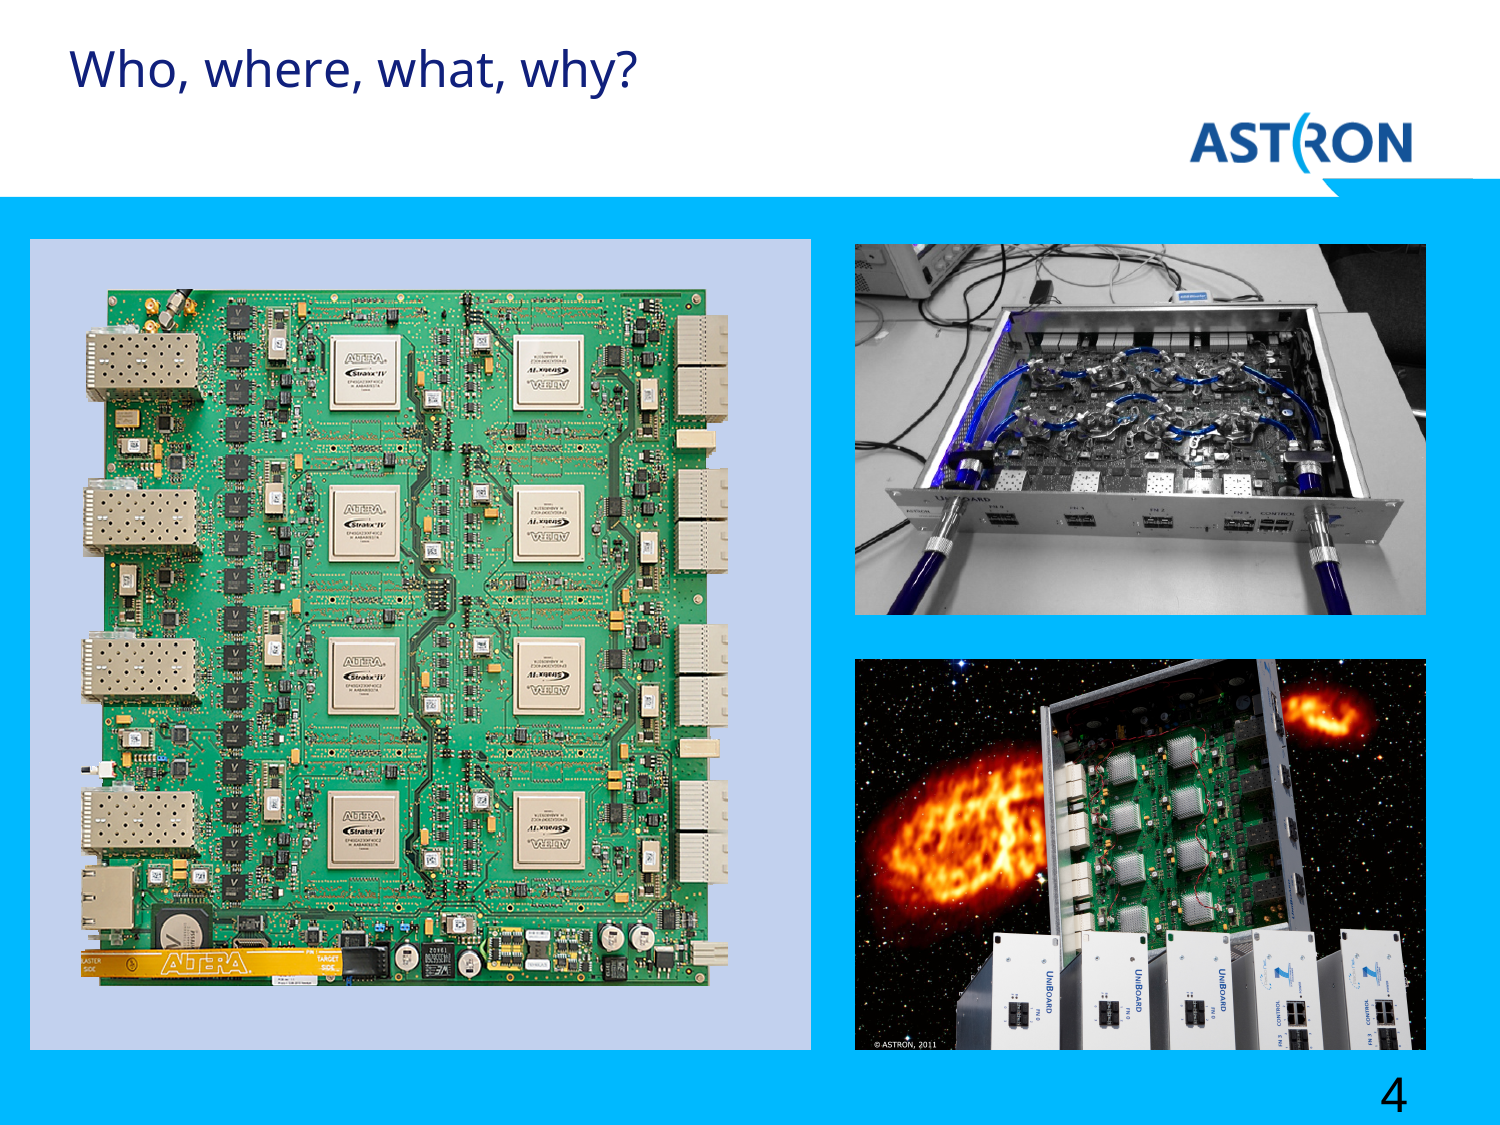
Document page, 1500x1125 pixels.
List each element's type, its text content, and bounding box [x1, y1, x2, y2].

picture [0, 0, 1500, 196]
list [811, 262, 1408, 1032]
picture [31, 240, 810, 1049]
picture [856, 660, 1425, 1049]
title Who, where, what, why? [69, 37, 1075, 188]
picture [856, 245, 1425, 614]
